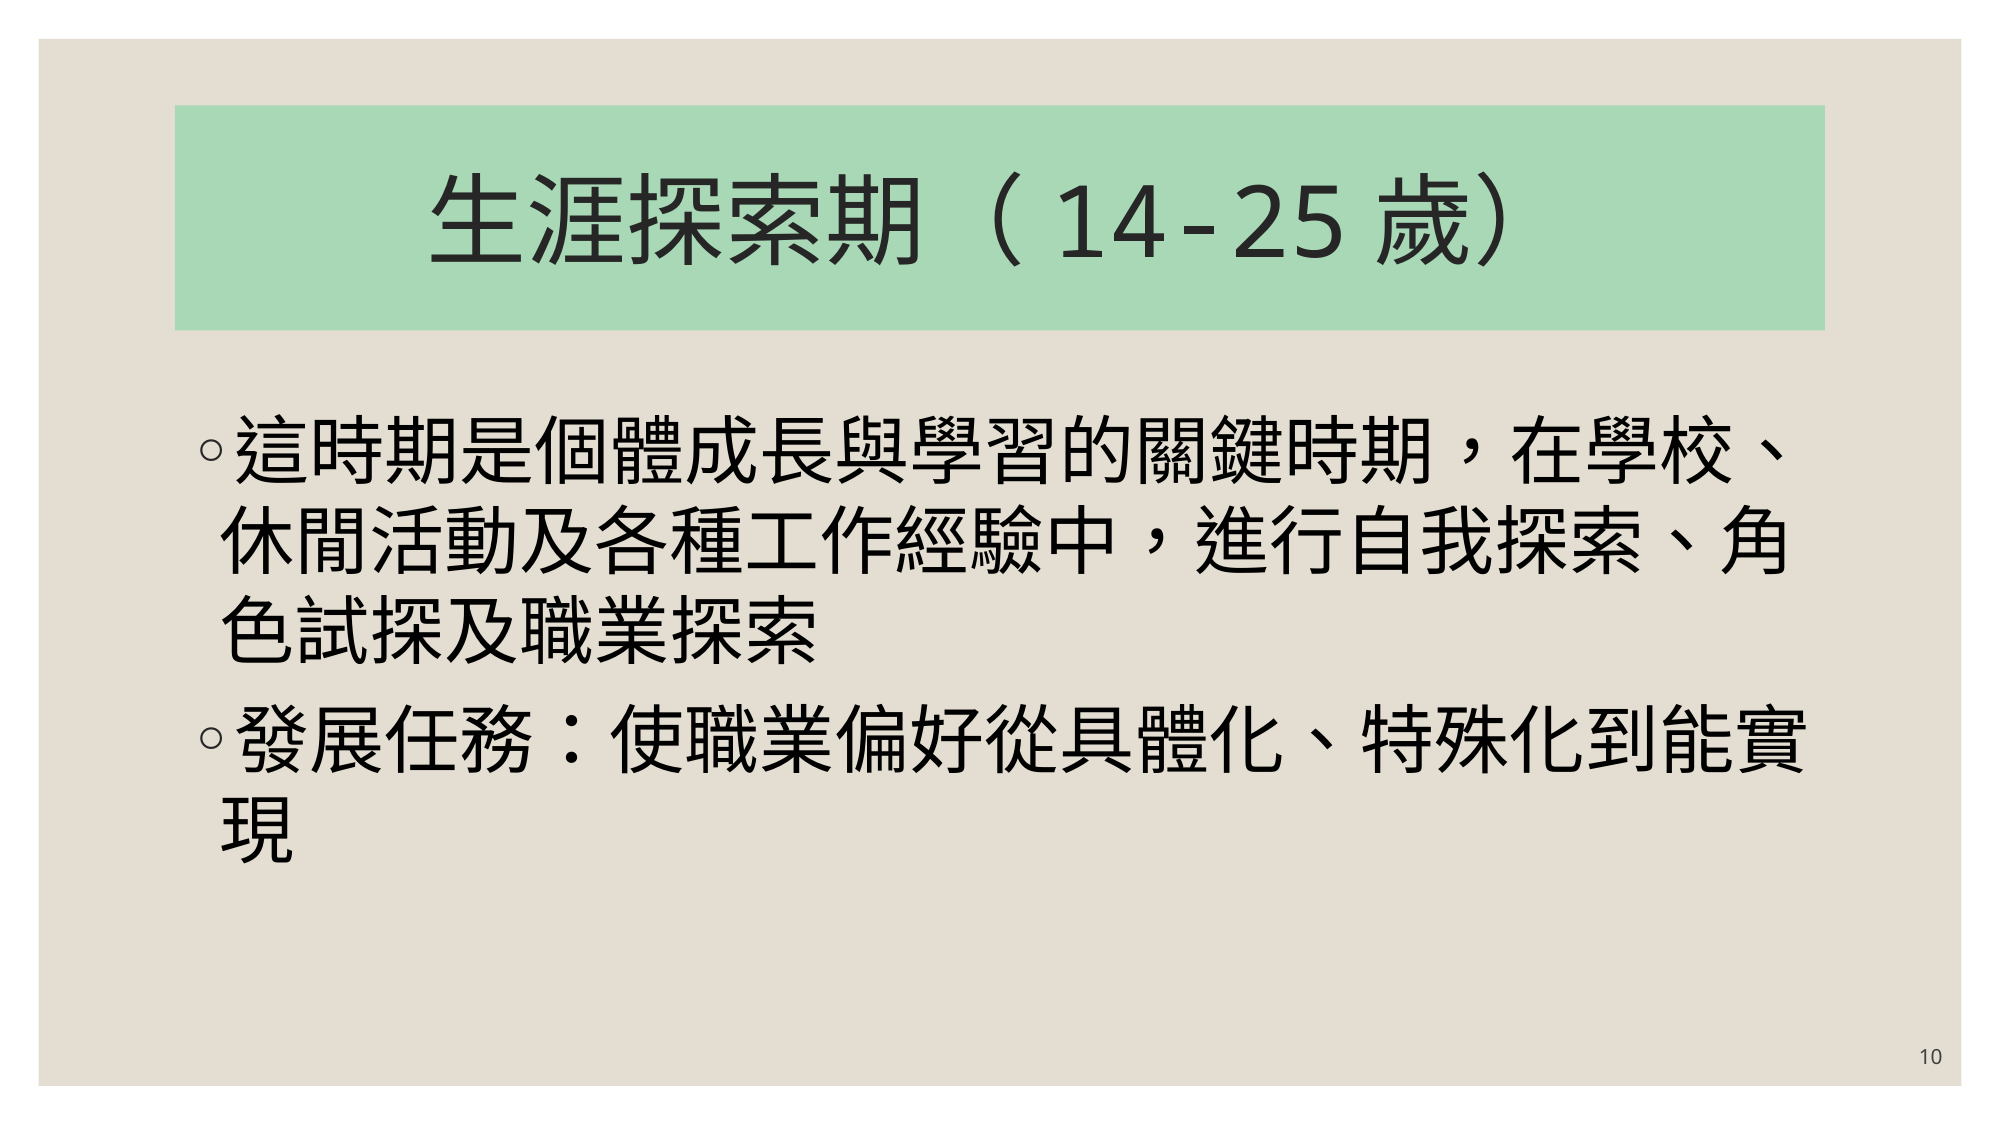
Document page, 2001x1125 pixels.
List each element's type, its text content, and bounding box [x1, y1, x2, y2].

list 這時期是個體成長與學習的關鍵時期，在學校、休閒活動及各種工作經驗中，進行自我探索、角色試探及職業探索 發展任務：使職業偏好從具體化、特殊化到能實現 [174, 396, 1825, 1042]
title 生涯探索期（14-25歲） [174, 105, 1825, 331]
slide_number <編號> [1717, 1034, 1958, 1080]
